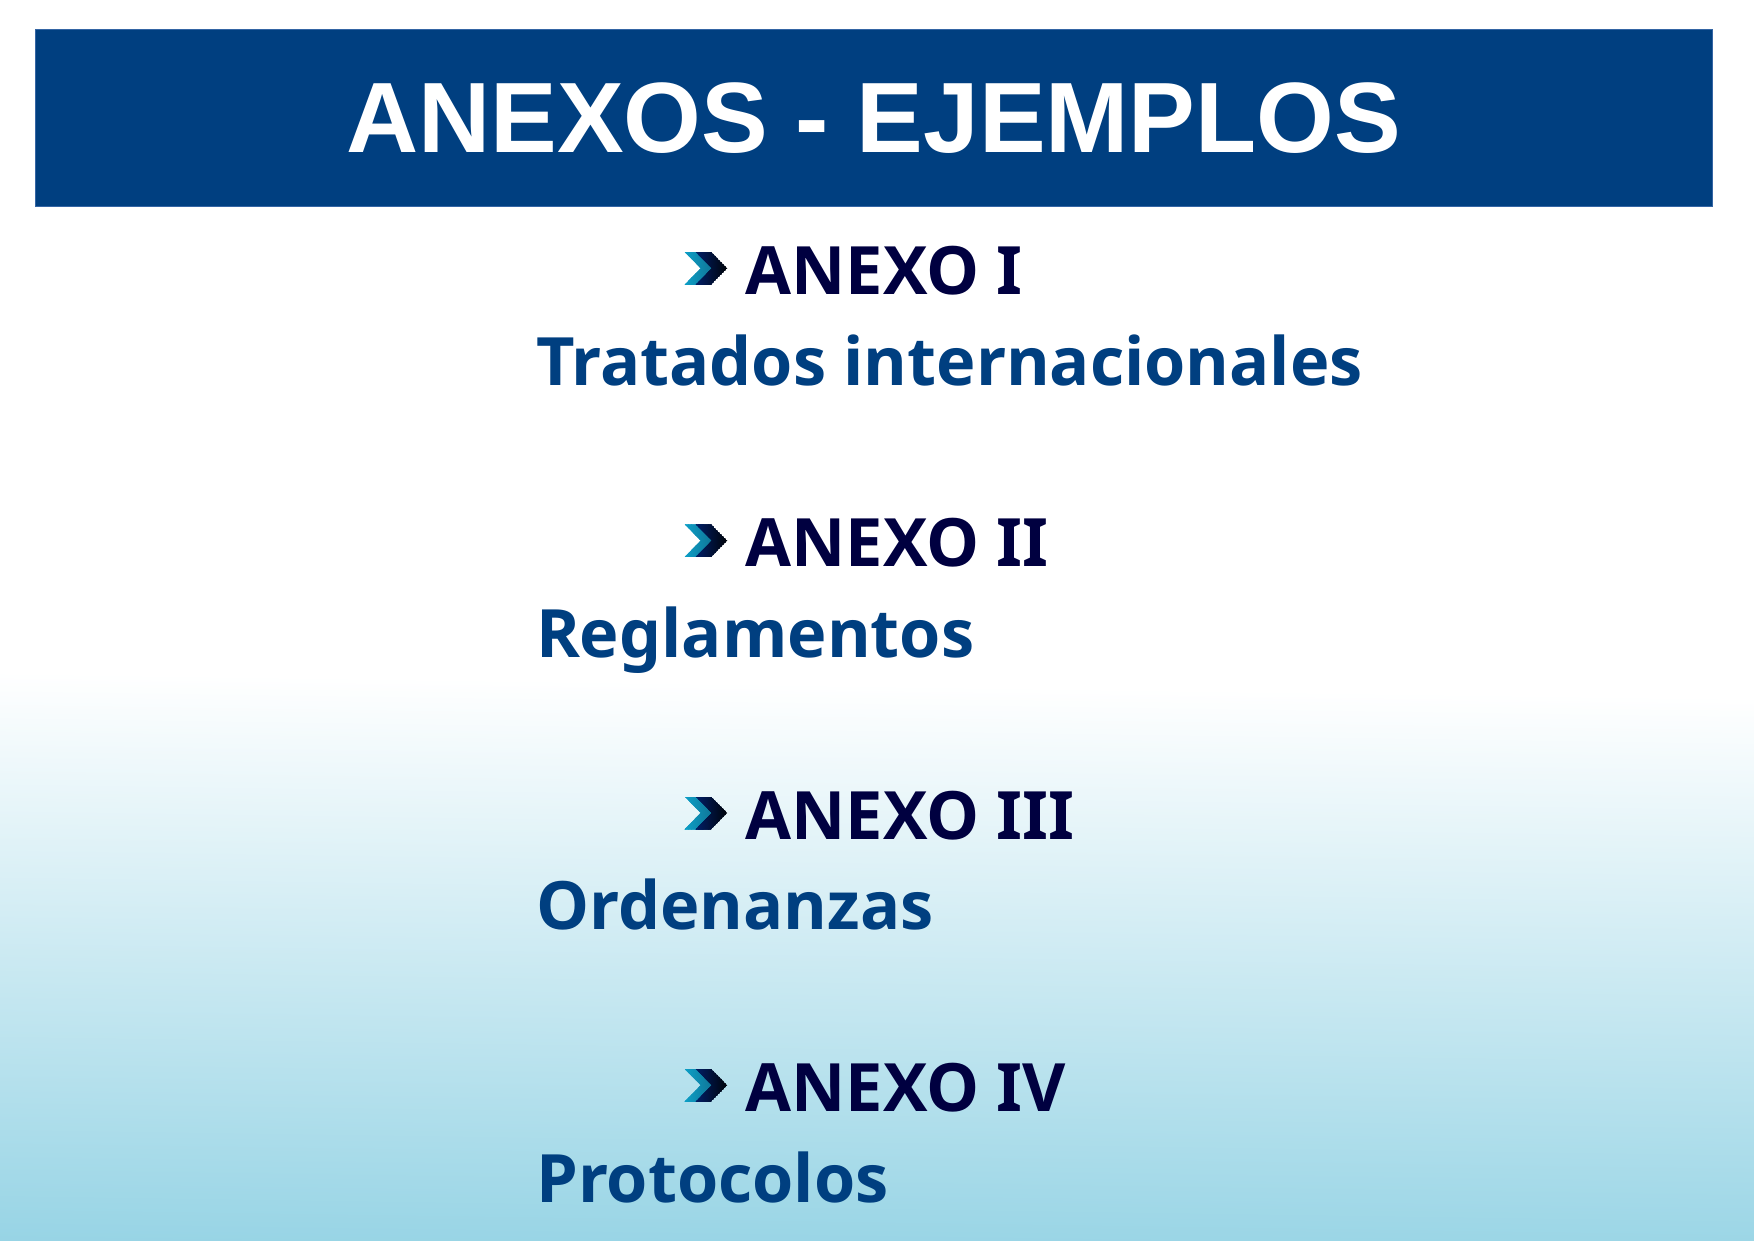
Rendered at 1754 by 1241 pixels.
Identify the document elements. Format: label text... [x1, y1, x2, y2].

text_box ANEXO I Tratados internacionales ANEXO II Reglamentos ANEXO III Ordenanzas ANEXO IV Protocolos [153, 212, 1538, 1158]
text_box ANEXOS - EJEMPLOS [35, 29, 1713, 207]
